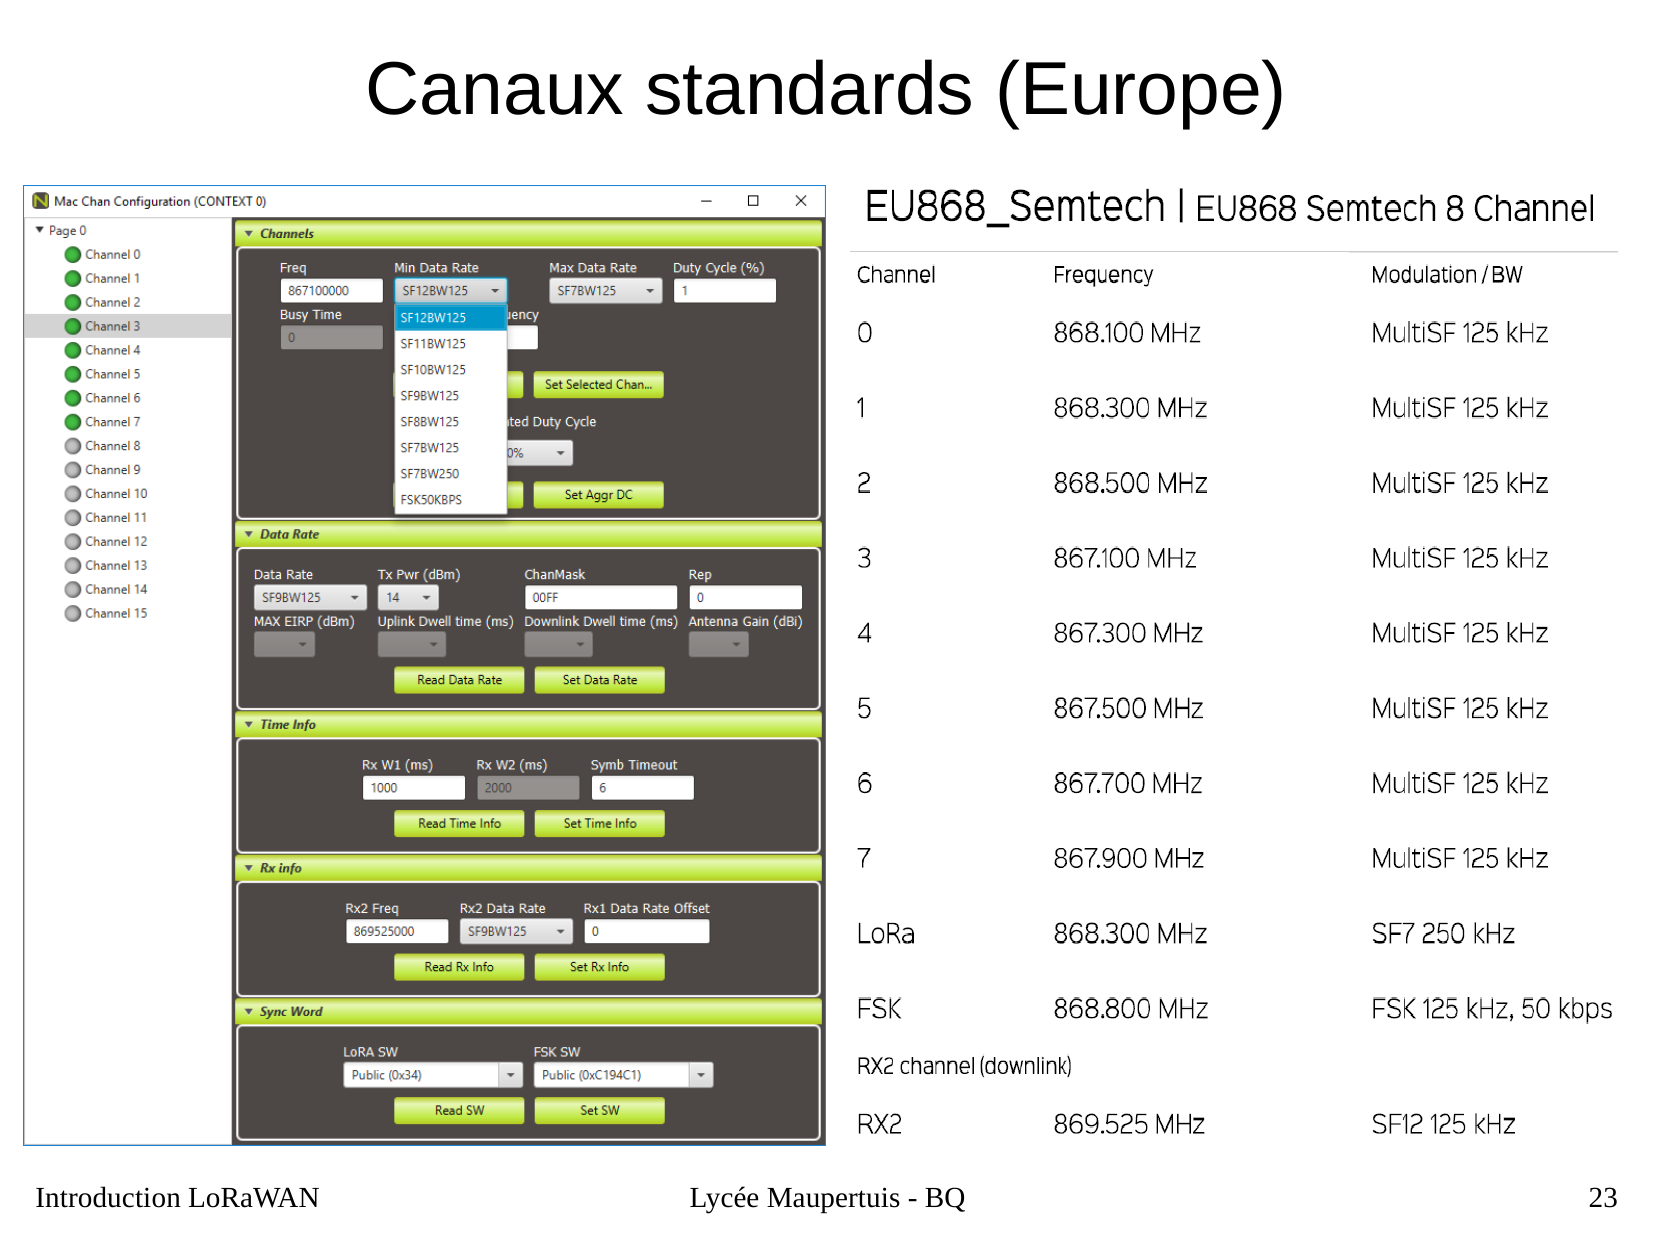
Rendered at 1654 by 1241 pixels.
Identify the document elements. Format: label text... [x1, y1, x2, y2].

picture [23, 185, 826, 1146]
title Canaux standards (Europe) [35, 35, 1619, 142]
picture [850, 177, 1618, 1144]
